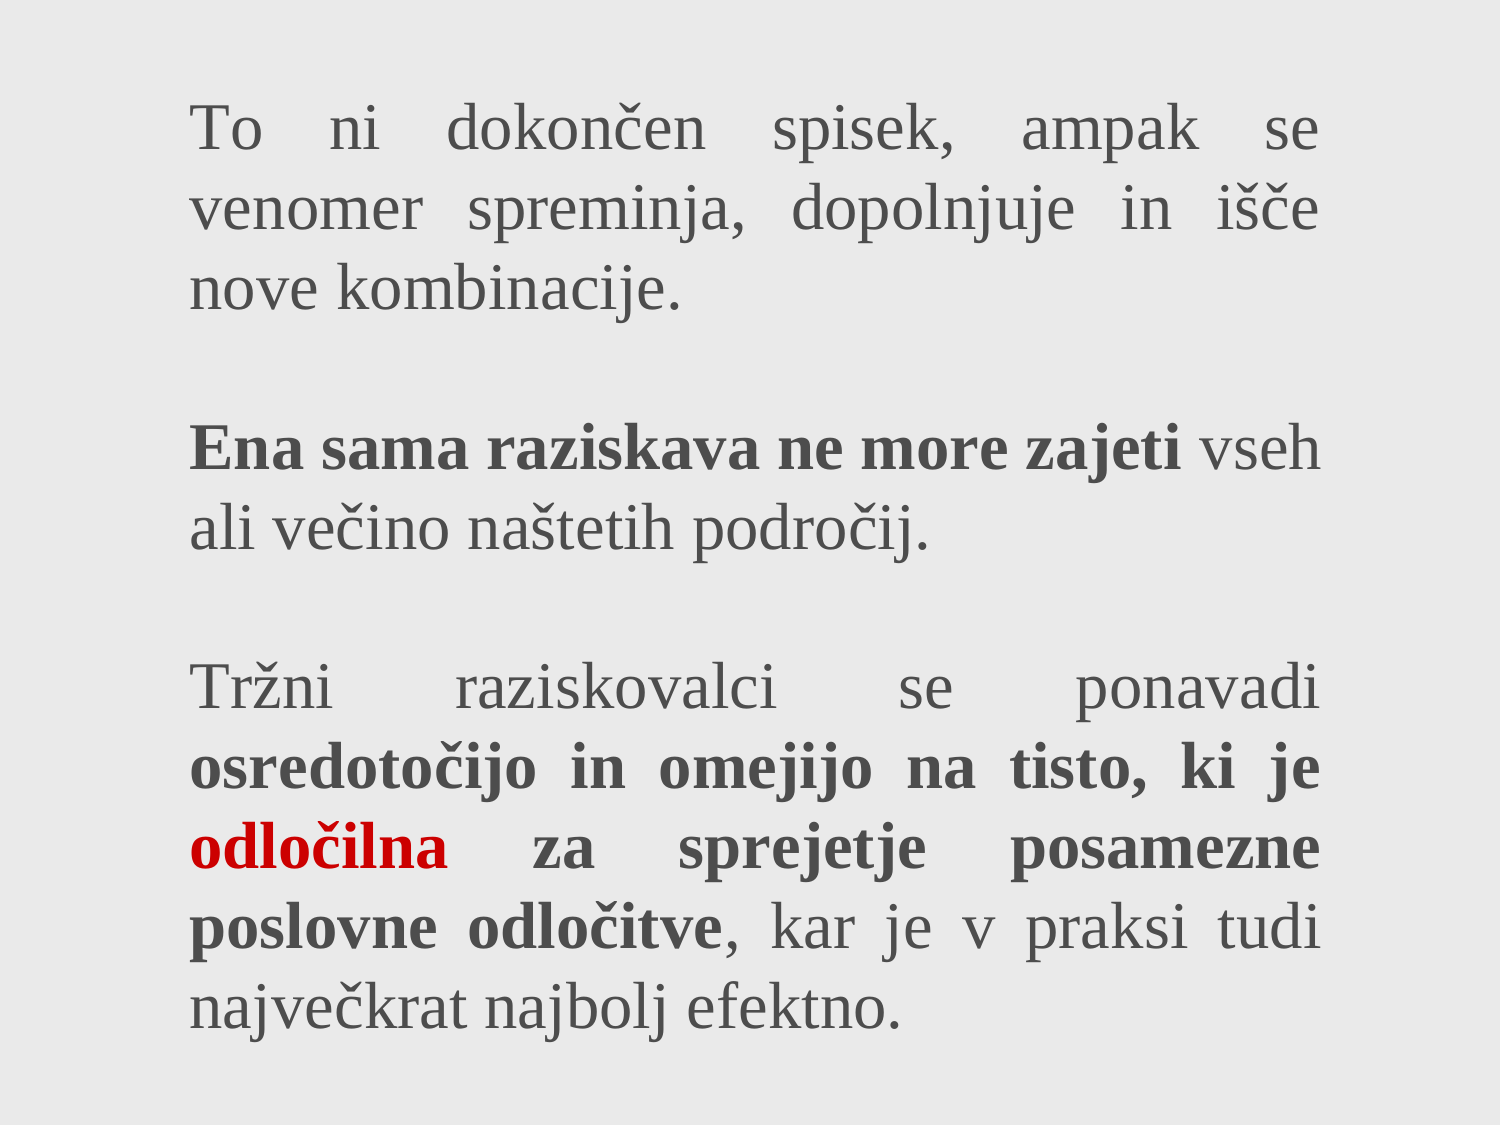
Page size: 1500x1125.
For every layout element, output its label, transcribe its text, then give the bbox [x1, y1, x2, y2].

text_box To ni dokončen spisek, ampak se venomer spreminja, dopolnjuje in išče nove kombinacije. Ena sama raziskava ne more zajeti vseh ali večino naštetih področij. Tržni raziskovalci se ponavadi osredotočijo in omejijo na tisto, ki je odločilna za sprejetje posamezne poslovne odločitve, kar je v praksi tudi največkrat najbolj efektno. [174, 74, 1338, 1125]
